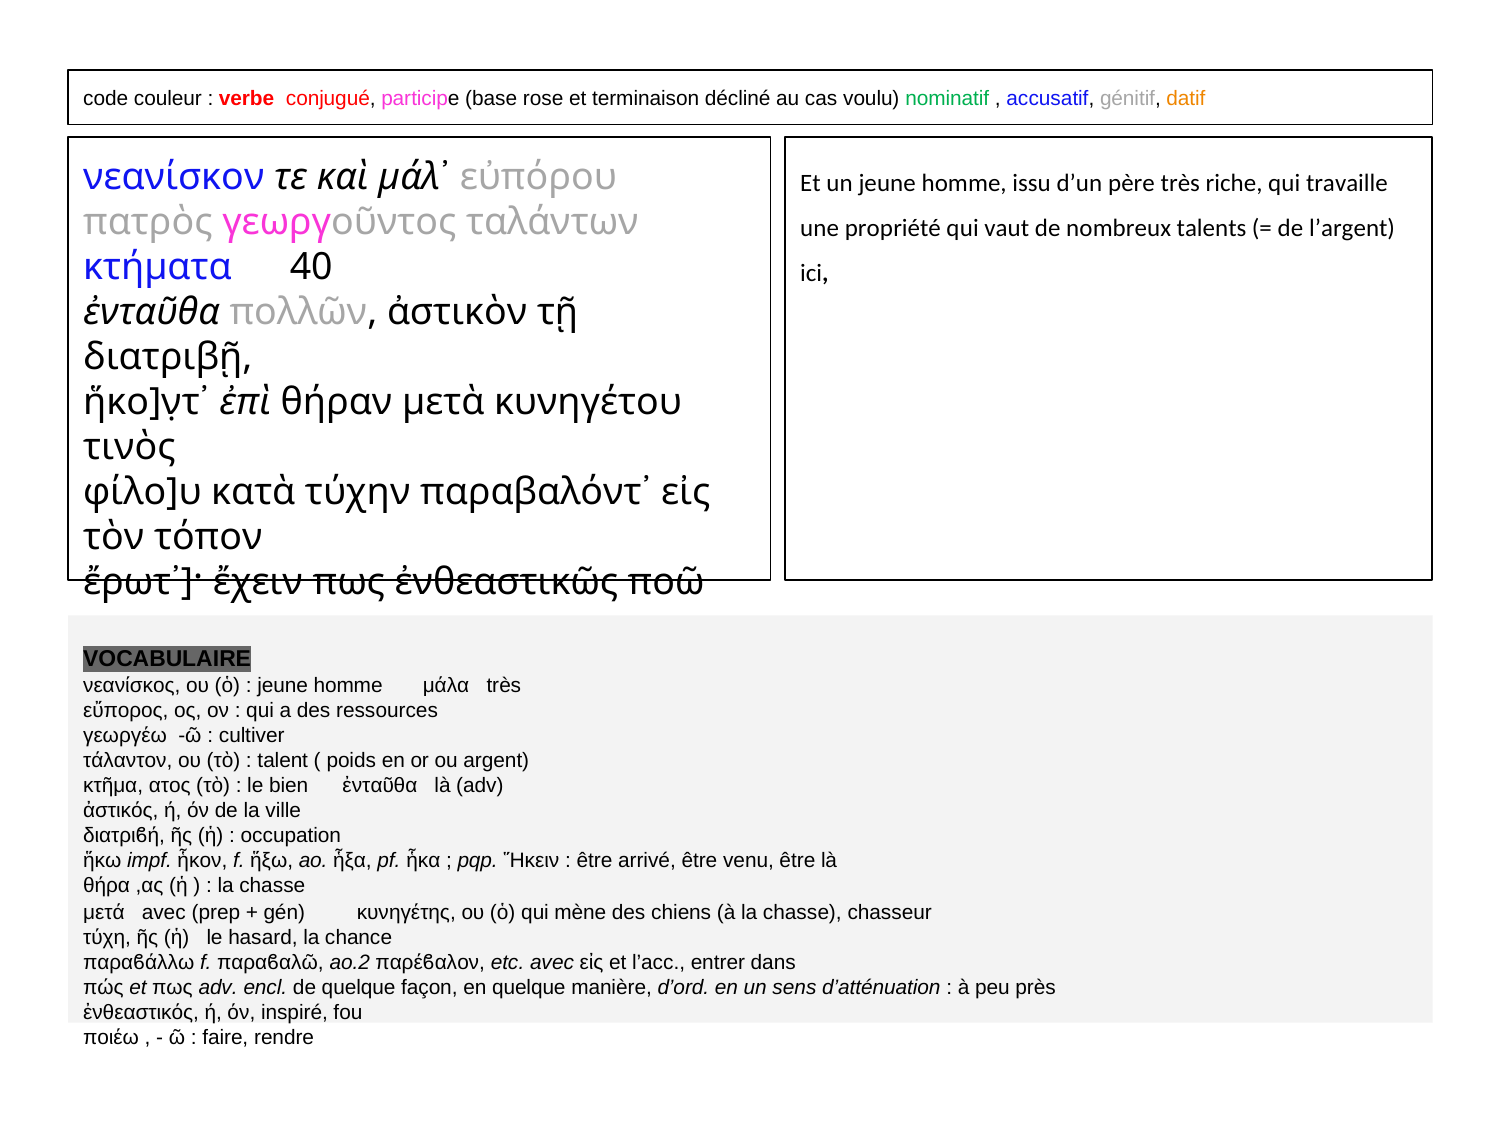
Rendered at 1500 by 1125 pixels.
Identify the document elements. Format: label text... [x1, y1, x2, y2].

text_box VOCABULAIRE νεανίσκος, ου (ὁ) : jeune homme μάλα très εὔπορος, ος, ον : qui a des ressources γεωργέω -ῶ : cultiver τάλαντον, ου (τὸ) : talent ( poids en or ou argent) κτῆμα, ατος (τὸ) : le bien ἐνταῦθα là (adv) ἀστικός, ή, όν de la ville διατριϐή, ῆς (ἡ) : occupation ἥκω impf. ἧκον, f. ἥξω, ao. ἧξα, pf. ἧκα ; pqp. Ἥκειν : être arrivé, être venu, être là θήρα ,ας (ἡ ) : la chasse μετά avec (prep + gén) κυνηγέτης, ου (ὁ) qui mène des chiens (à la chasse), chasseur τύχη, ῆς (ἡ) le hasard, la chance παραϐάλλω f. παραϐαλῶ, ao.2 παρέϐαλον, etc. avec εἰς et l’acc., entrer dans πώς et πως adv. encl. de quelque façon, en quelque manière, d’ord. en un sens d’atténuation : à peu près ἐνθεαστικός, ή, όν, inspiré, fou ποιέω , - ῶ : faire, rendre [68, 615, 1433, 1023]
text_box Et un jeune homme, issu d’un père très riche, qui travaille une propriété qui vaut de nombreux talents (= de l’argent) ici, [785, 136, 1432, 581]
text_box νεανίσκον τε καὶ μάλ᾽ εὐπόρου πατρὸς γεωργοῦντος ταλάντων κτήματα 40 ἐνταῦθα πολλῶν, ἀστικὸν τῇ διατριβῇ, ἥκο]ν̣τ᾽ ἐπὶ θήραν μετὰ κυνηγέτου τινὸς φίλο]υ κατὰ τύχην παραβαλόντ᾽ εἰς τὸν τόπον ἔρωτ᾽]· ἔχειν πως ἐνθεαστικῶς ποῶ [68, 136, 771, 581]
text_box code couleur : verbe conjugué, participe (base rose et terminaison décliné au cas voulu) nominatif , accusatif, génitif, datif [68, 70, 1433, 125]
